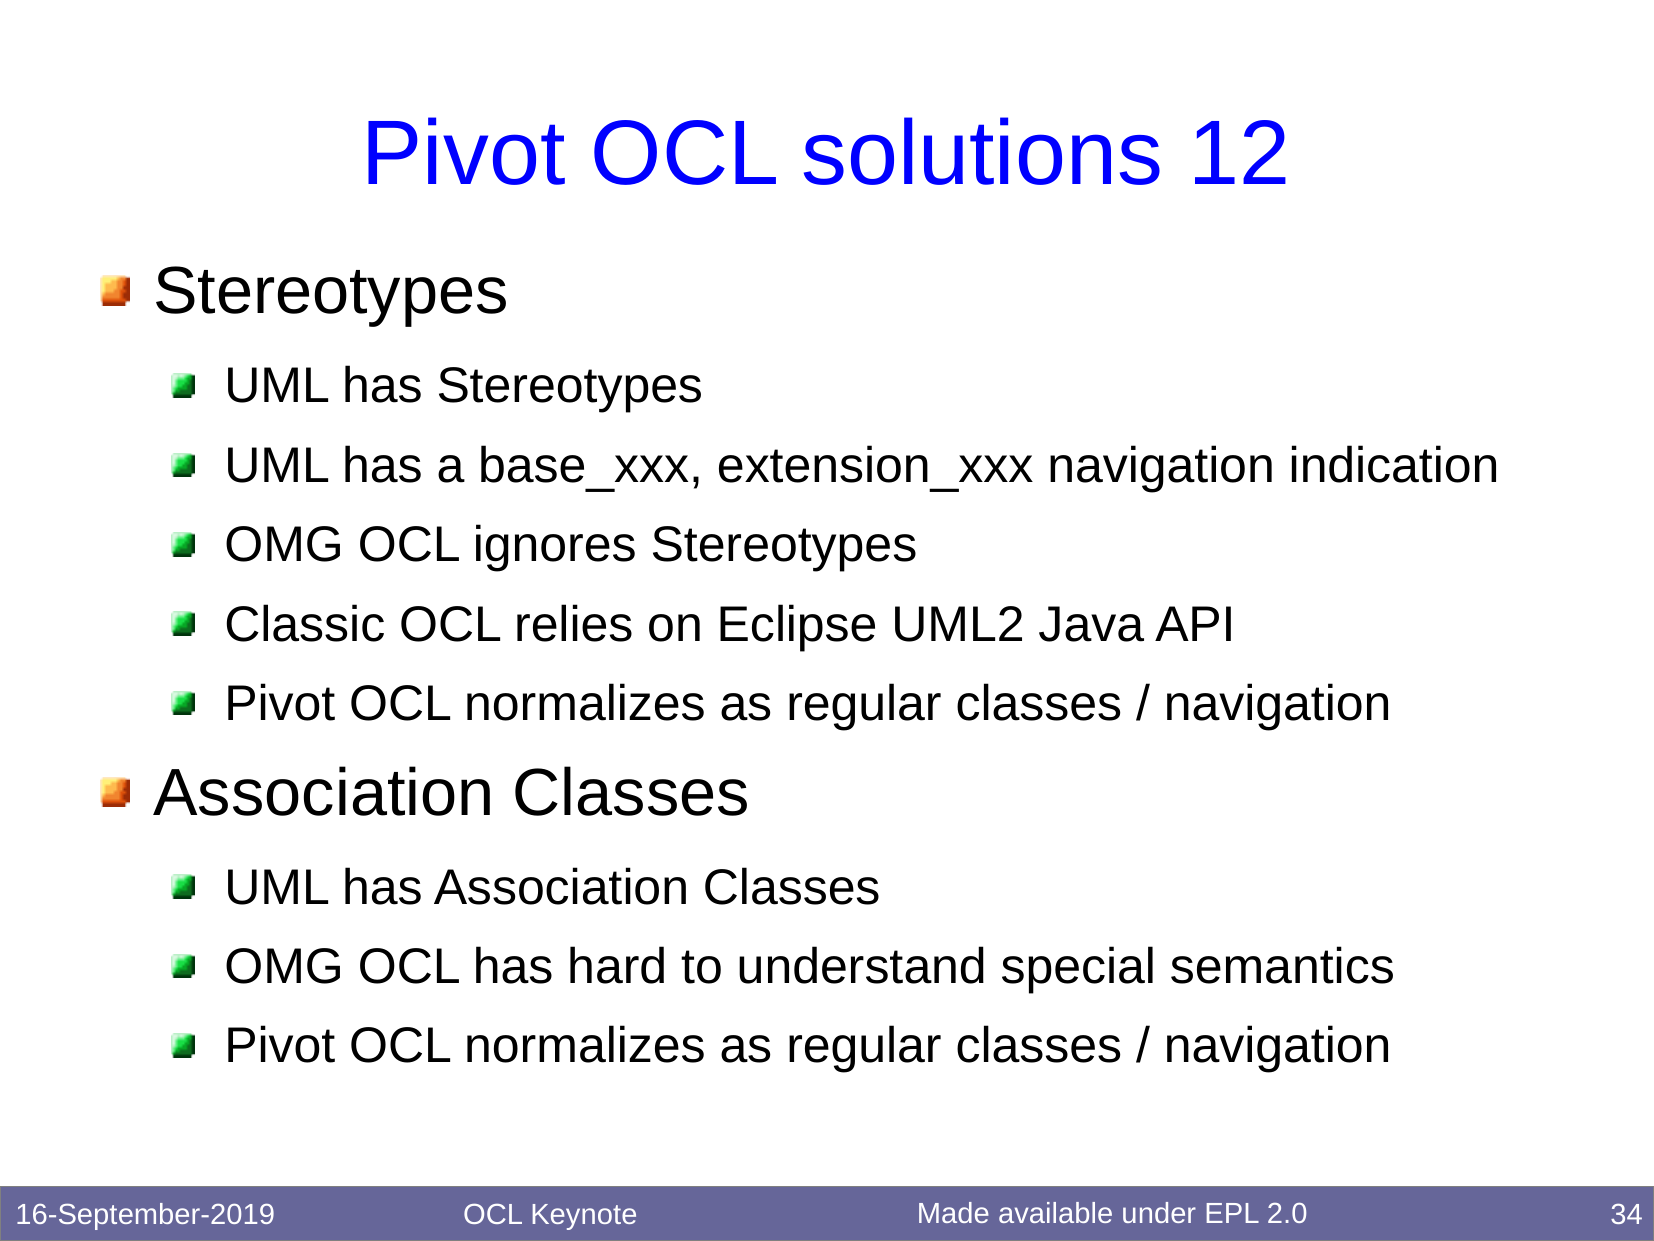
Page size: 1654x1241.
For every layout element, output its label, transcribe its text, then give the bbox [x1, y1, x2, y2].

list Stereotypes UML has Stereotypes UML has a base_xxx, extension_xxx navigation indication OMG OCL ignores Stereotypes Classic OCL relies on Eclipse UML2 Java API Pivot OCL normalizes as regular classes / navigation Association Classes UML has Association Classes OMG OCL has hard to understand special semantics Pivot OCL normalizes as regular classes / navigation [82, 253, 1654, 1241]
title Pivot OCL solutions 12 [82, 49, 1571, 253]
